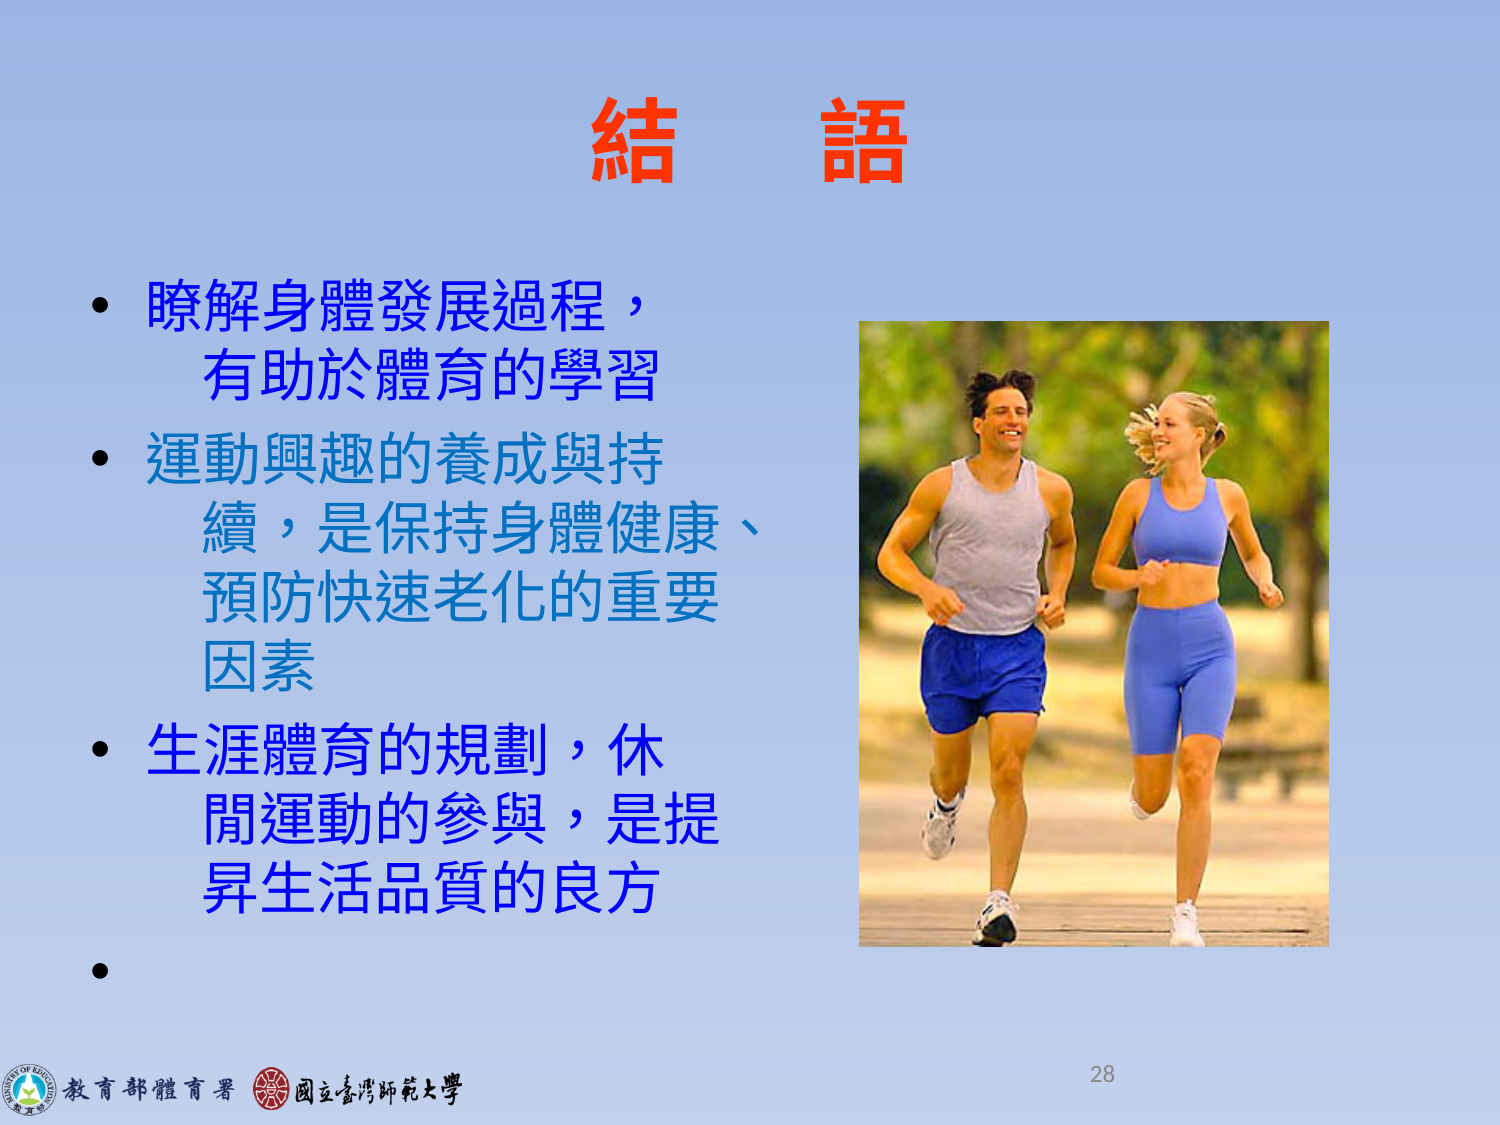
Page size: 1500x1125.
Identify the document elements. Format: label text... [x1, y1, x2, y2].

title 結 語 [75, 45, 1426, 233]
text_box [1074, 1042, 1426, 1103]
list 瞭解身體發展過程，有助於體育的學習 運動興趣的養成與持續，是保持身體健康、預防快速老化的重要因素 生涯體育的規劃，休閒運動的參與，是提昇生活品質的良方 [75, 262, 738, 1005]
picture [859, 321, 1329, 947]
